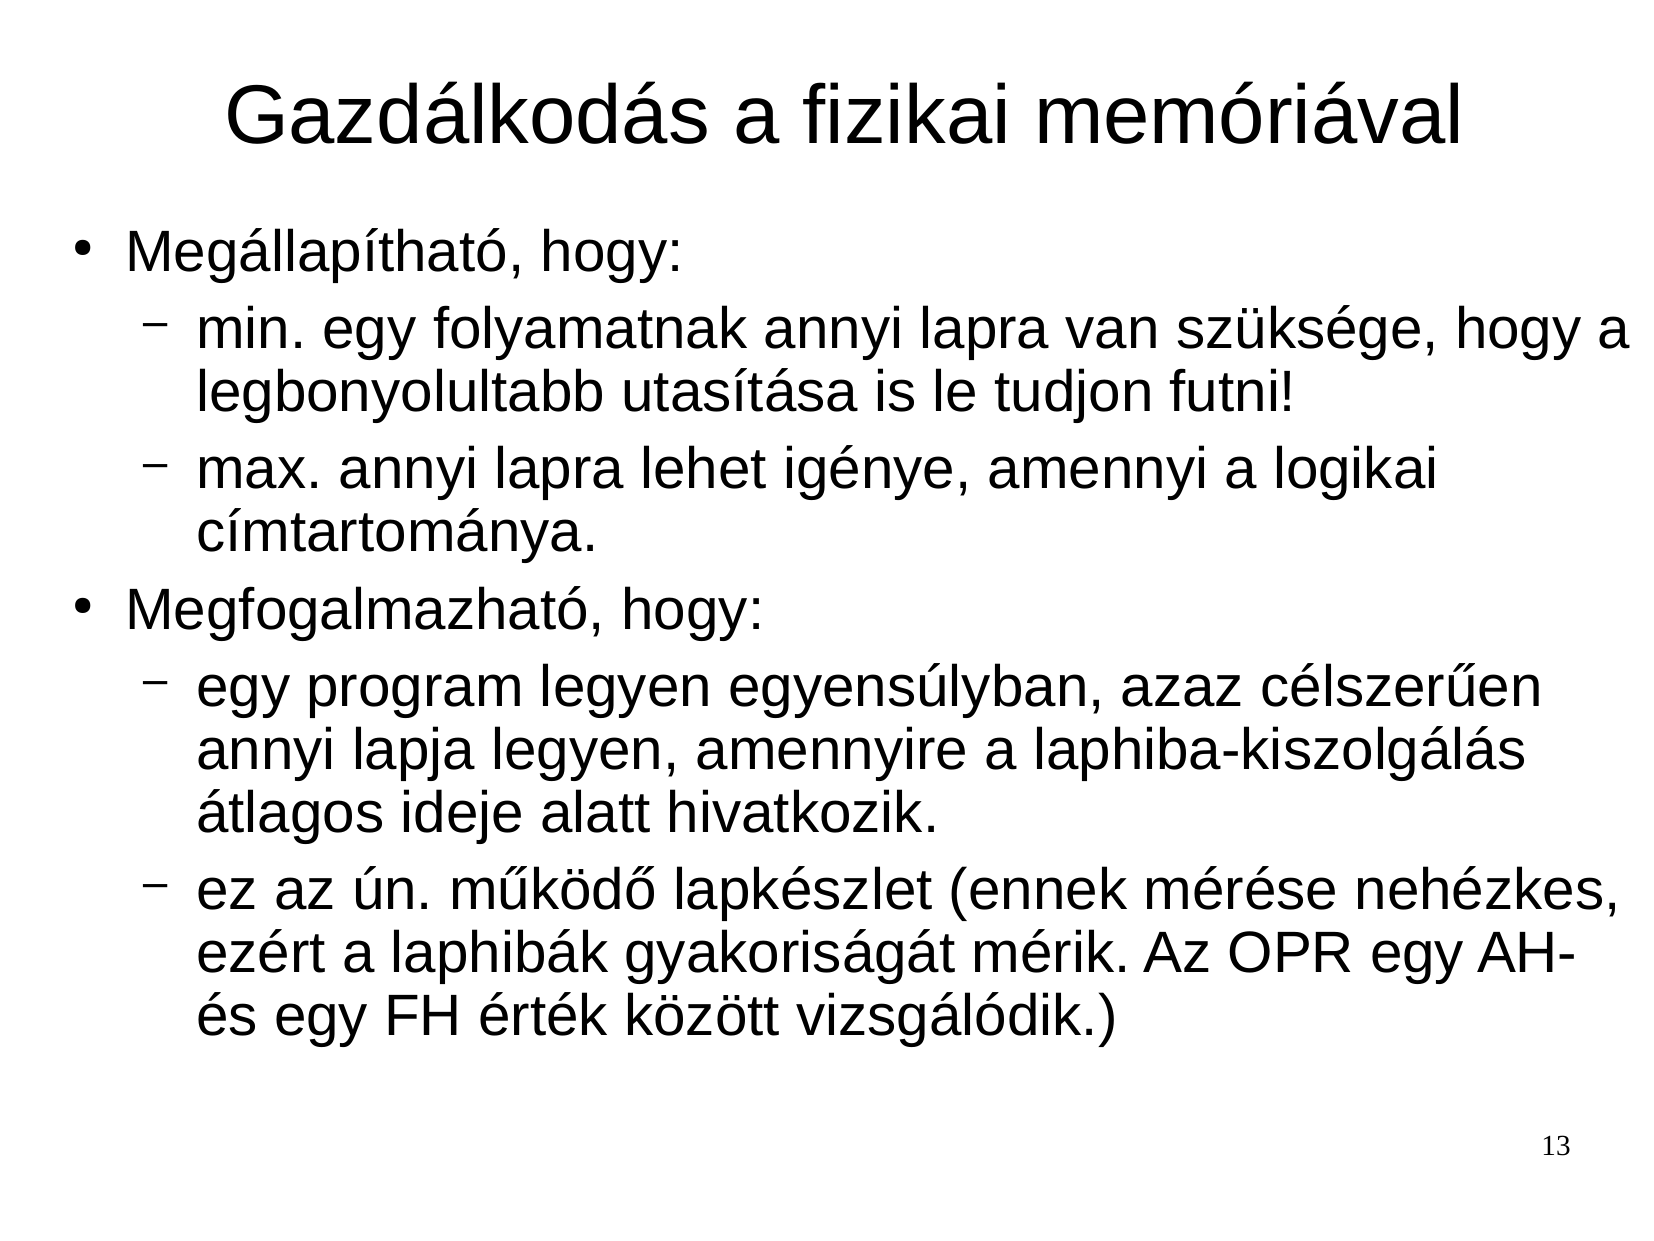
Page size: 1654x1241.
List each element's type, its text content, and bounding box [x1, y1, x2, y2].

list Megállapítható, hogy: min. egy folyamatnak annyi lapra van szüksége, hogy a legbonyolultabb utasítása is le tudjon futni! max. annyi lapra lehet igénye, amennyi a logikai címtartománya. Megfogalmazható, hogy: egy program legyen egyensúlyban, azaz célszerűen annyi lapja legyen, amennyire a laphiba-kiszolgálás átlagos ideje alatt hivatkozik. ez az ún. működő lapkészlet (ennek mérése nehézkes, ezért a laphibák gyakoriságát mérik. Az OPR egy AH- és egy FH érték között vizsgálódik.) [39, 213, 1654, 1208]
title Gazdálkodás a fizikai memóriával [124, 6, 1530, 213]
